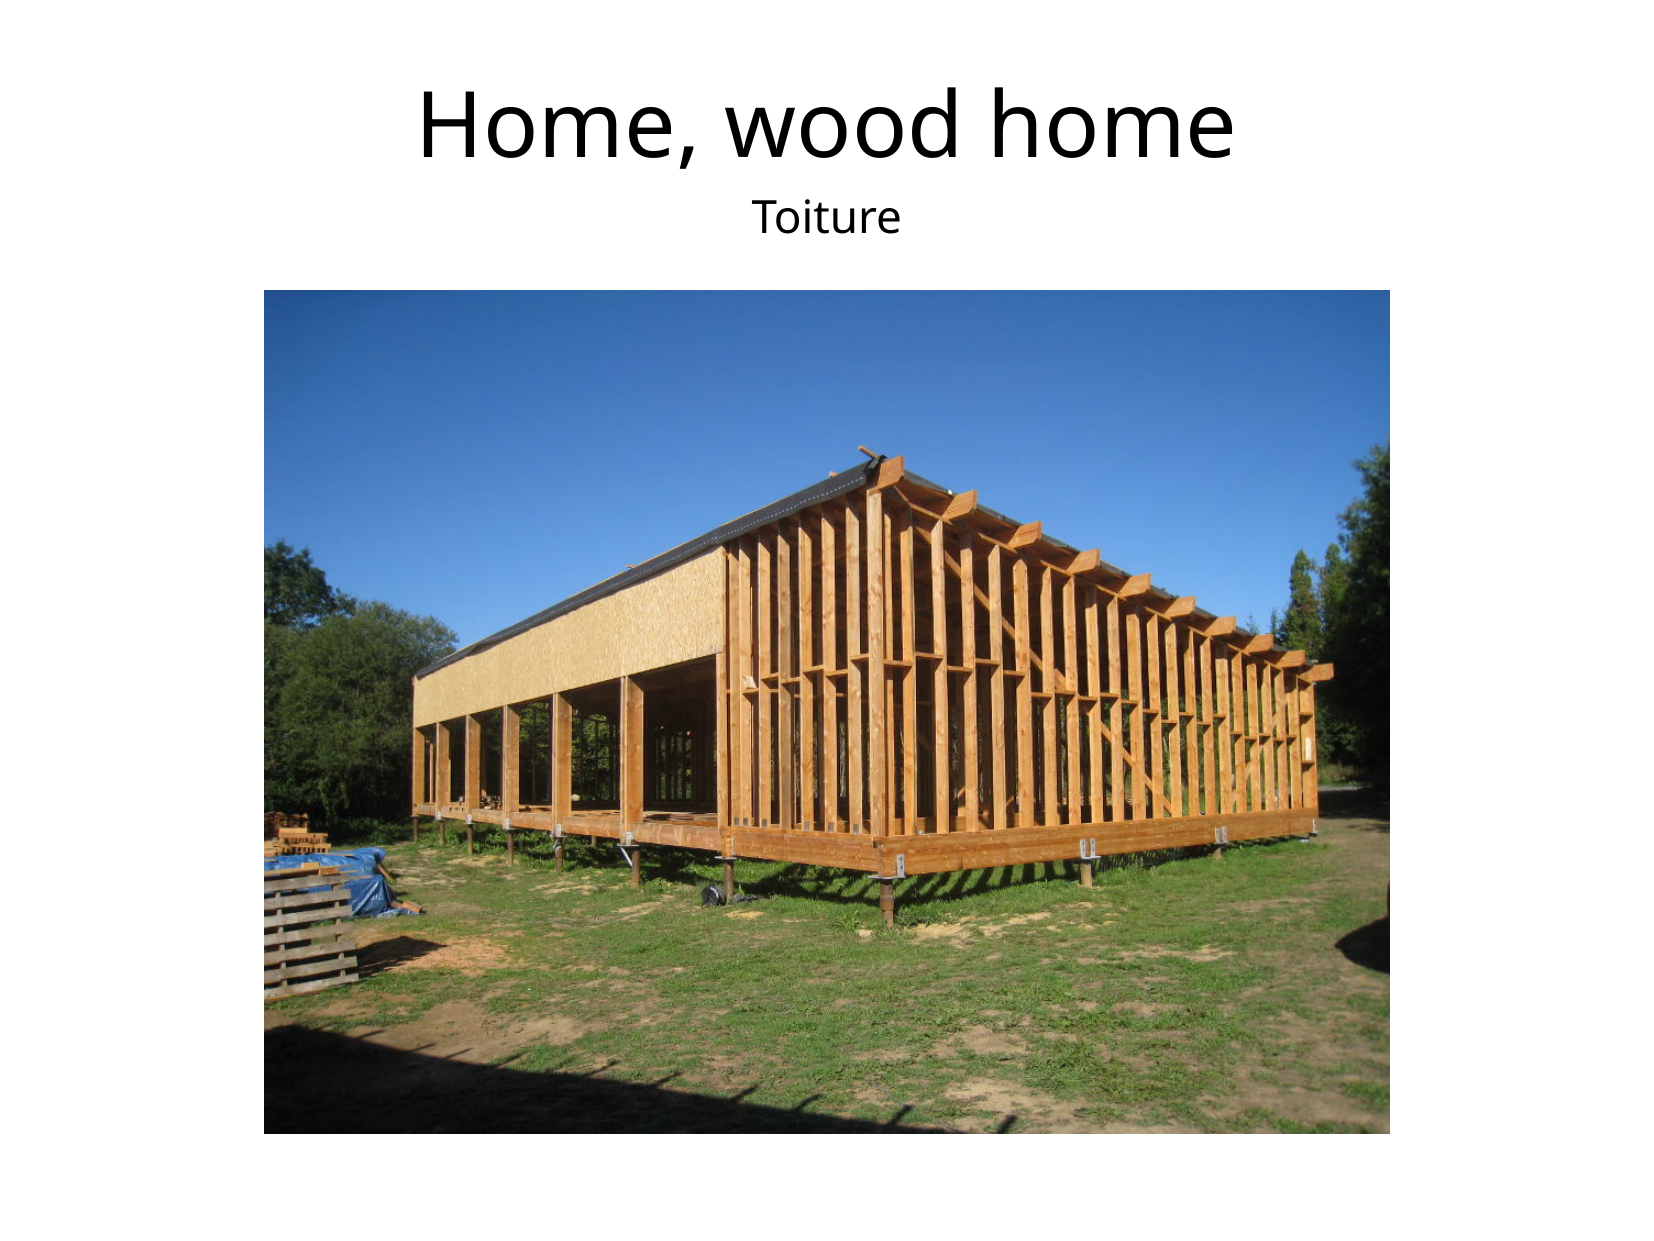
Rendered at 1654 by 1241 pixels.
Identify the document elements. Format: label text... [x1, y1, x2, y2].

picture [264, 290, 1390, 1134]
title Home, wood home Toiture [82, 49, 1571, 257]
